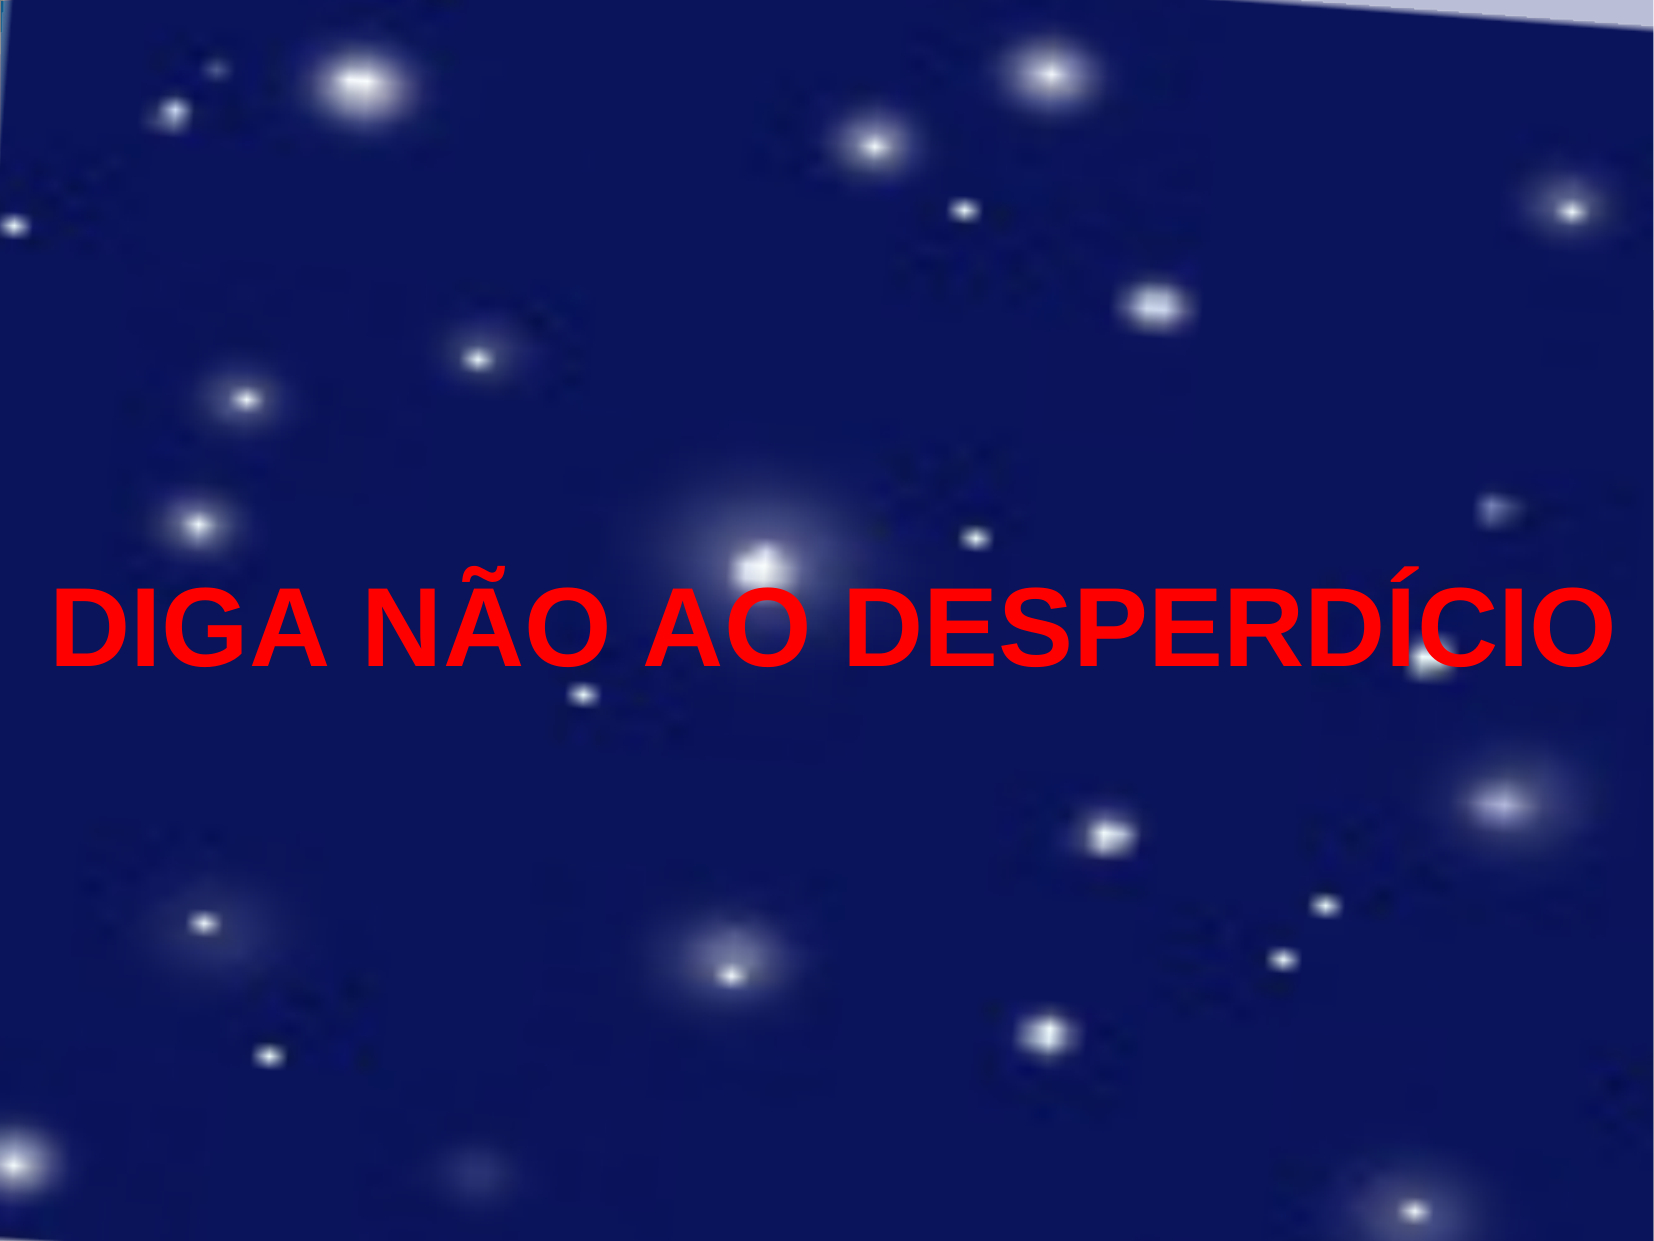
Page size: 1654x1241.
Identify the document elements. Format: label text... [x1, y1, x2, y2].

picture [0, 0, 1654, 1241]
text_box DIGA NÃO AO DESPERDÍCIO [34, 564, 1634, 690]
